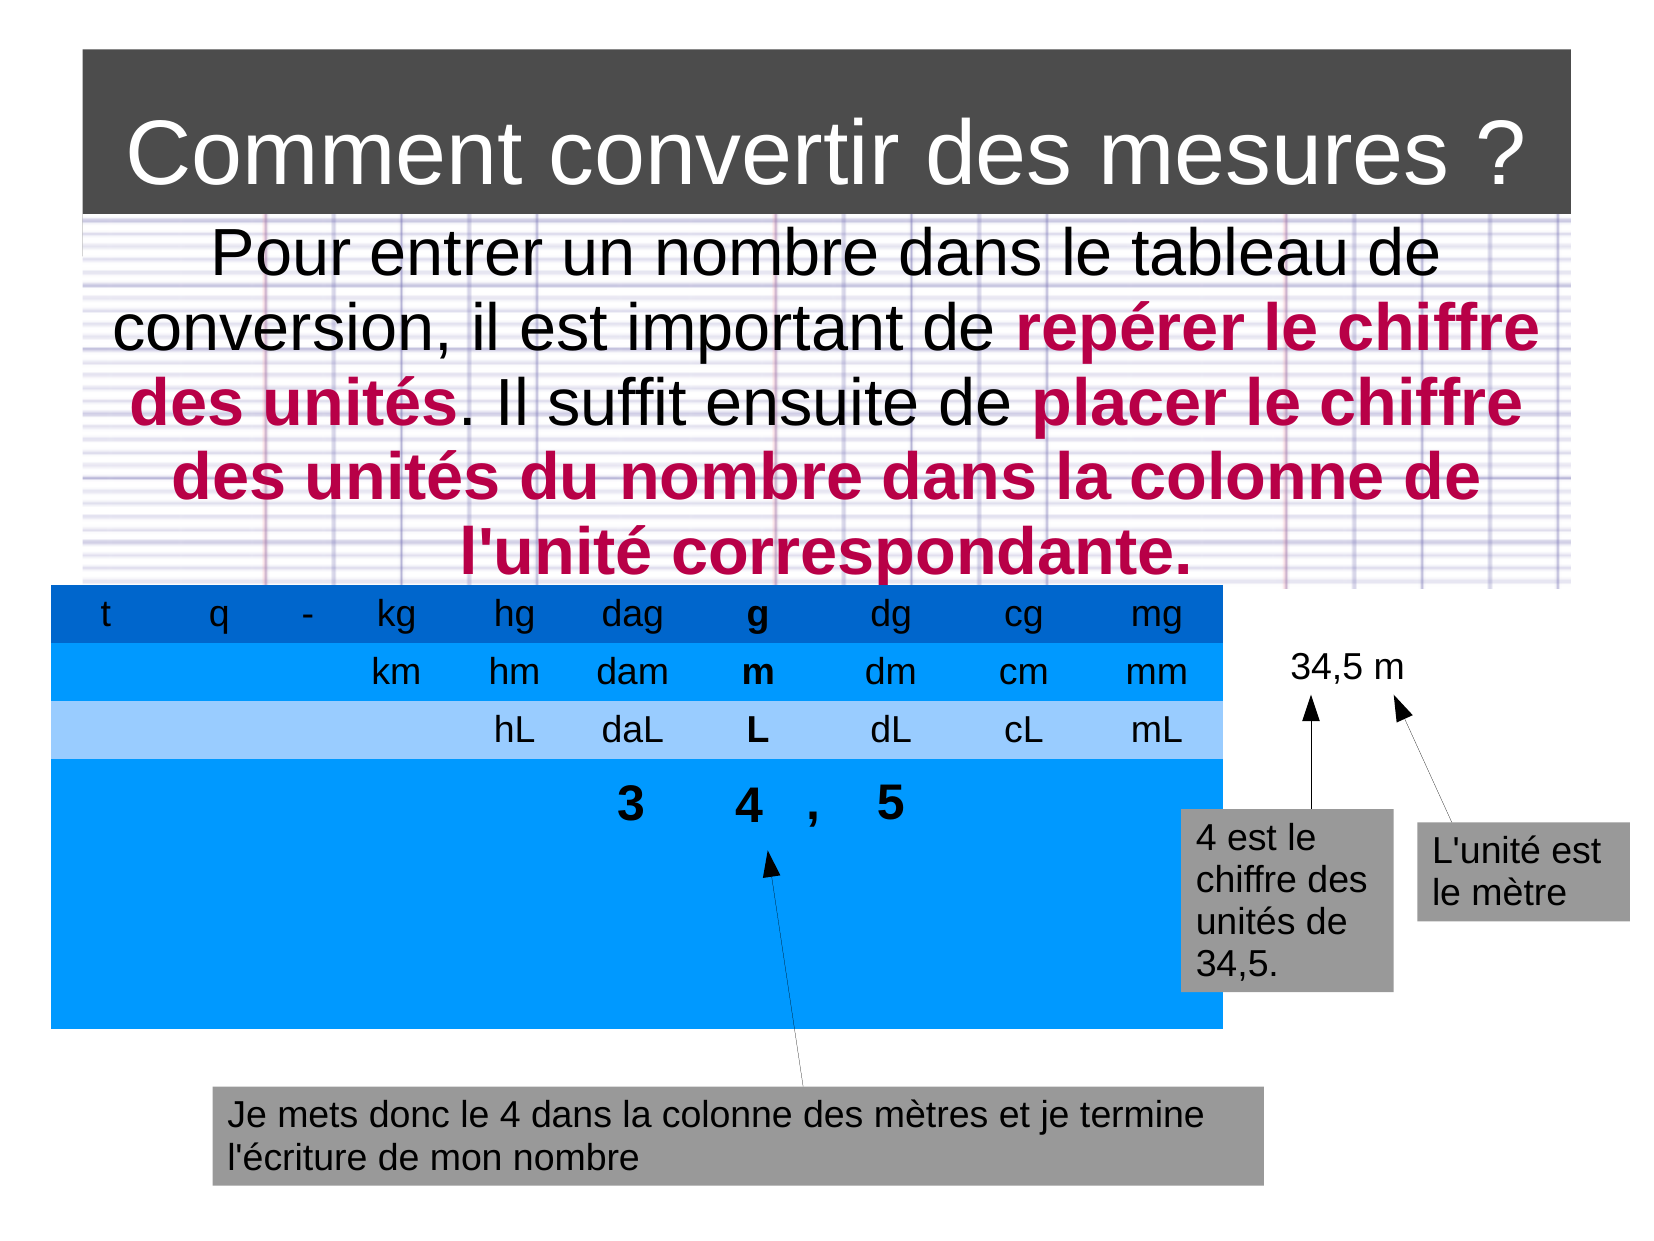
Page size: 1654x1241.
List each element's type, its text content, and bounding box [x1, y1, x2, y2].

table_cell [160, 701, 278, 759]
table_cell [958, 759, 1090, 1029]
text_box 3 [602, 767, 674, 1004]
table_cell [825, 839, 958, 1029]
table_header q [160, 585, 278, 643]
text_box 4 est le chiffre des unités de 34,5. [1181, 809, 1394, 993]
table_cell [692, 759, 825, 1029]
table_header dag [574, 585, 692, 643]
table_cell [51, 701, 160, 759]
table_header kg [337, 585, 456, 643]
table_cell [825, 759, 958, 766]
table_header t [51, 585, 160, 643]
subtitle Pour entrer un nombre dans le tableau de conversion, il est important de repérer le chiffre des unités. Il suffit ensuite de placer le chiffre des unités du nombre dans la colonne de l'unité correspondante. [82, 214, 1571, 589]
table_cell dam [574, 643, 692, 701]
table_cell [574, 759, 692, 1029]
table_header hg [456, 585, 574, 643]
table_cell hL [456, 701, 574, 759]
table_cell [337, 701, 456, 759]
table_header dg [825, 585, 958, 643]
text_box 4 [720, 769, 804, 842]
table_cell km [337, 643, 456, 701]
table_header cg [958, 585, 1090, 643]
table_cell [278, 701, 337, 759]
table_cell [51, 759, 160, 1029]
table_cell [278, 759, 337, 1029]
table_cell hm [456, 643, 574, 701]
table_cell mm [1090, 643, 1223, 701]
title Comment convertir des mesures ? [82, 49, 1571, 214]
table_cell [337, 759, 456, 1029]
table_cell [456, 759, 574, 1029]
table_cell [51, 643, 160, 701]
table_header mg [1090, 585, 1223, 643]
table_cell [160, 759, 278, 1029]
table_cell m [692, 643, 825, 701]
table_cell [160, 643, 278, 701]
table_cell daL [574, 701, 692, 759]
text_box 5 [862, 766, 993, 839]
text_box 34,5 m [1275, 637, 1595, 695]
table_cell dm [825, 643, 958, 701]
table_cell mL [1090, 701, 1223, 759]
table_header - [278, 585, 337, 643]
text_box Je mets donc le 4 dans la colonne des mètres et je termine l'écriture de mon nombre [212, 1086, 1264, 1186]
table_cell cL [958, 701, 1090, 759]
text_box L'unité est le mètre [1417, 822, 1630, 922]
table_cell cm [958, 643, 1090, 701]
table_cell [1090, 759, 1223, 1029]
table_cell [278, 643, 337, 701]
table_cell dL [825, 701, 958, 759]
text_box , [791, 766, 862, 839]
table_header g [692, 585, 825, 643]
table_cell L [692, 701, 825, 759]
